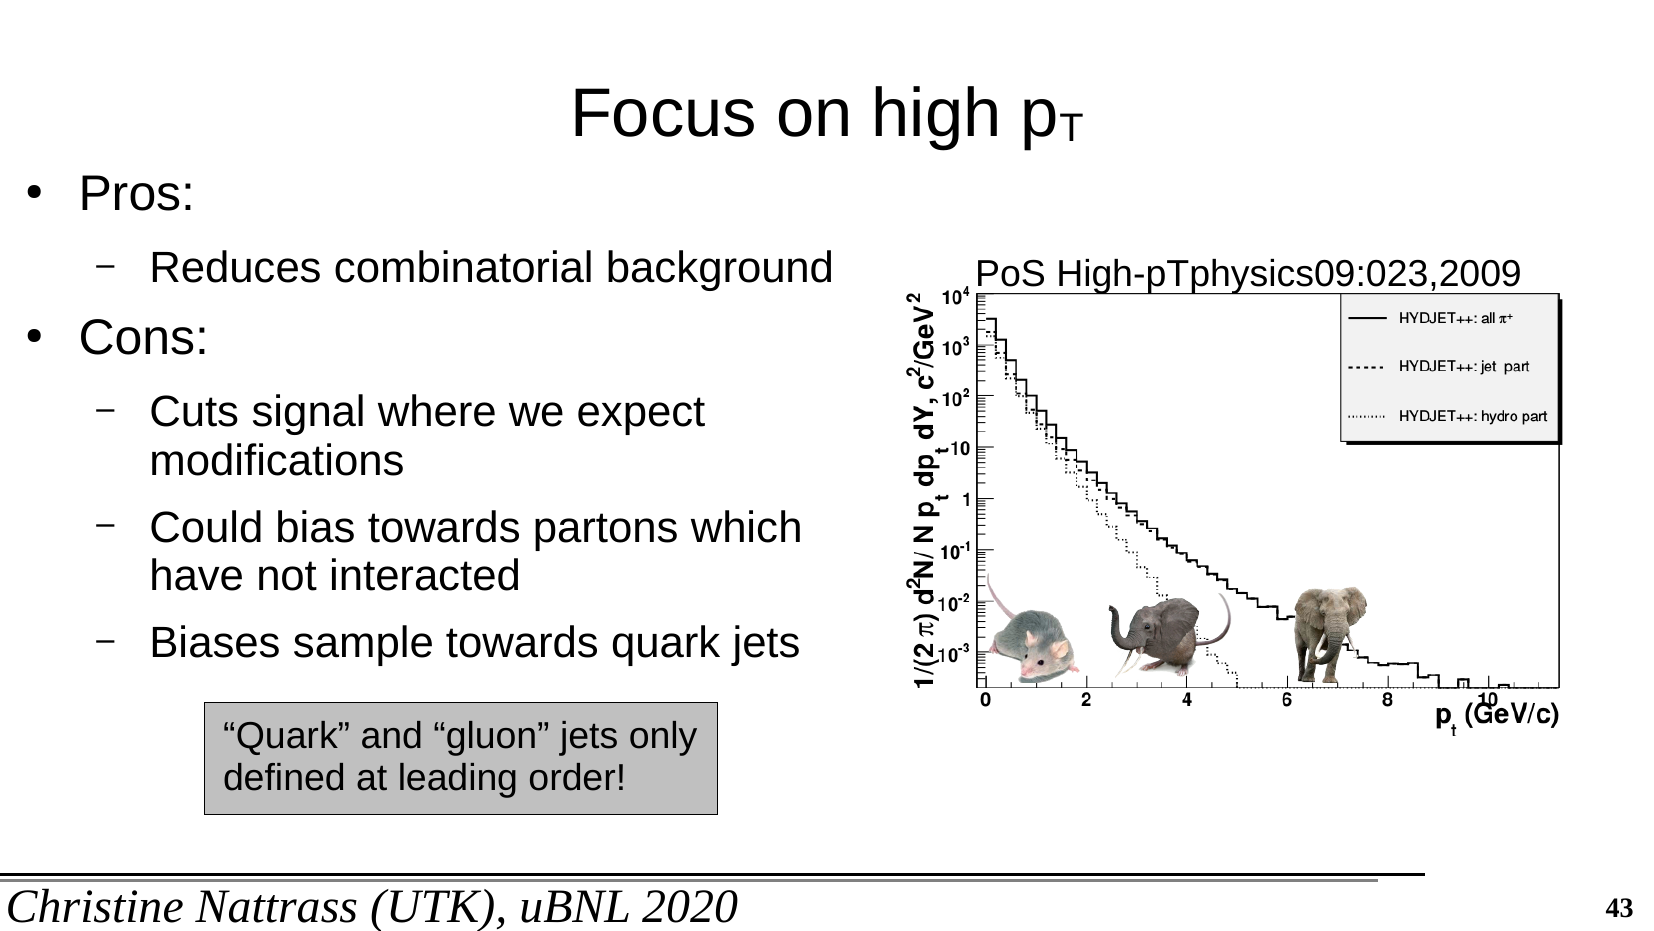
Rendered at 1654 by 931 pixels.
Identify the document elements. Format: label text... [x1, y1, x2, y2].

text_box PoS High-pTphysics09:023,2009 [960, 245, 1594, 312]
title Focus on high pT [82, 49, 1571, 177]
list Pros: Reduces combinatorial background Cons: Cuts signal where we expect modifications Could bias towards partons which have not interacted Biases sample towards quark jets [7, 165, 855, 737]
text_box [204, 702, 718, 815]
text_box “Quark” and “gluon” jets only defined at leading order! [208, 707, 716, 807]
picture [906, 285, 1563, 736]
